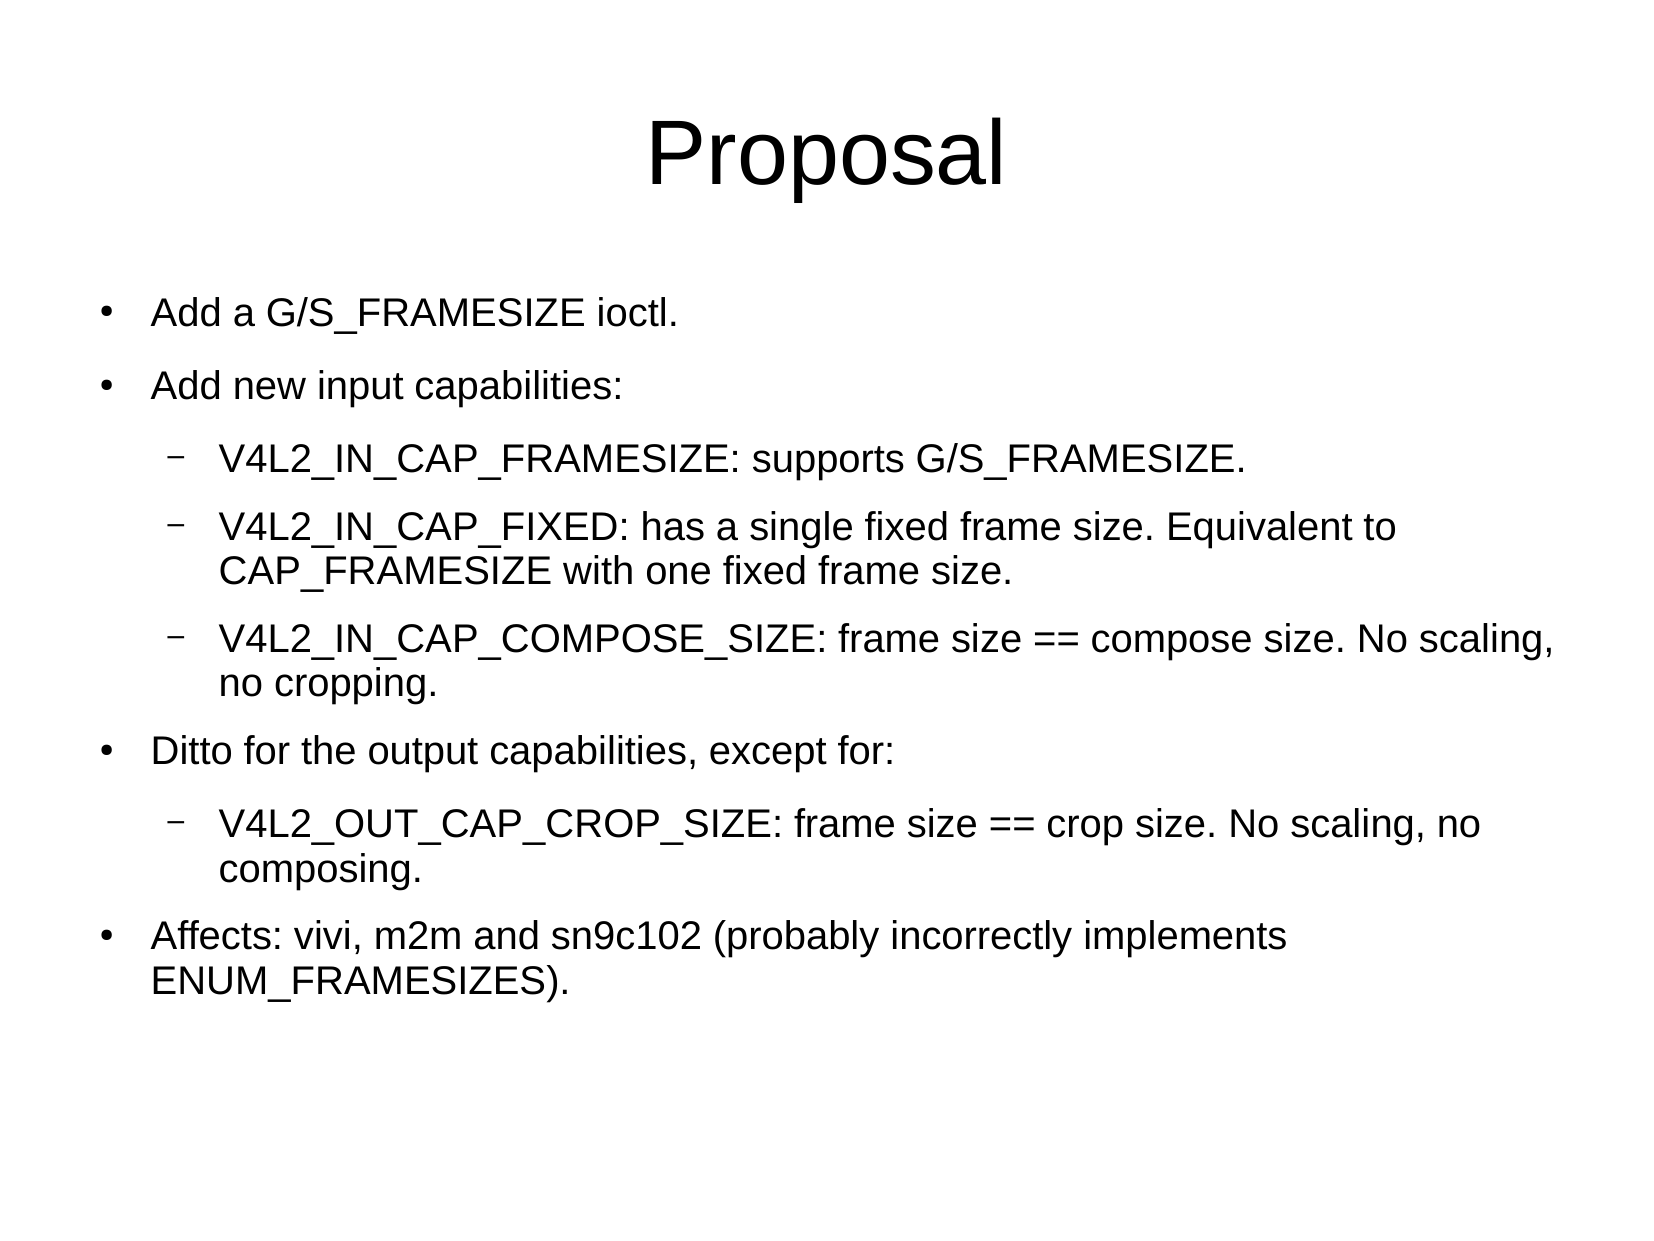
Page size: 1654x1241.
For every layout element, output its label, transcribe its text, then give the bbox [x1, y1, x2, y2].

title Proposal [82, 49, 1571, 257]
list Add a G/S_FRAMESIZE ioctl. Add new input capabilities: V4L2_IN_CAP_FRAMESIZE: supports G/S_FRAMESIZE. V4L2_IN_CAP_FIXED: has a single fixed frame size. Equivalent to CAP_FRAMESIZE with one fixed frame size. V4L2_IN_CAP_COMPOSE_SIZE: frame size == compose size. No scaling, no cropping. Ditto for the output capabilities, except for: V4L2_OUT_CAP_CROP_SIZE: frame size == crop size. No scaling, no composing. Affects: vivi, m2m and sn9c102 (probably incorrectly implements ENUM_FRAMESIZES). [82, 290, 1571, 1010]
